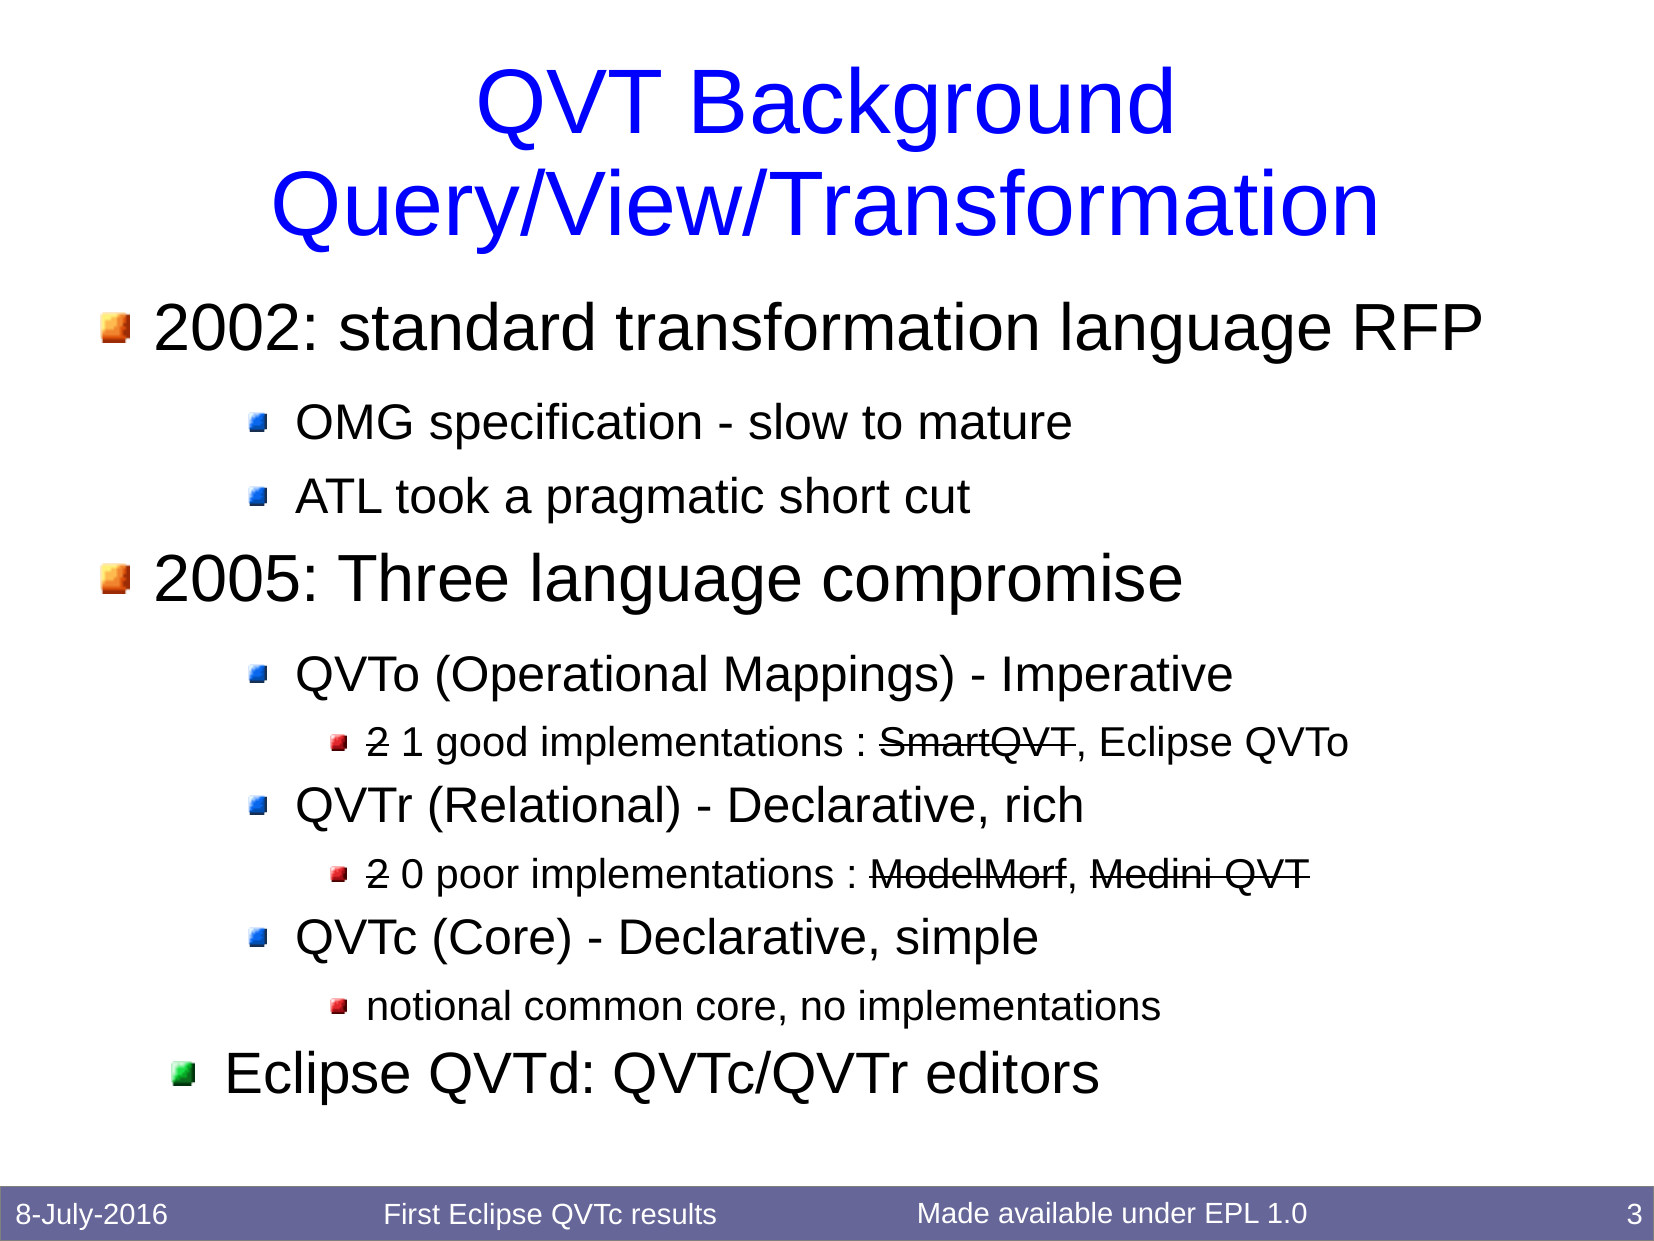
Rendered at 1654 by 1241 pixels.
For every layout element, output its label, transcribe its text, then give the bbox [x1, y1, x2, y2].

list 2002: standard transformation language RFP OMG specification - slow to mature ATL took a pragmatic short cut 2005: Three language compromise QVTo (Operational Mappings) - Imperative 2 1 good implementations : SmartQVT, Eclipse QVTo QVTr (Relational) - Declarative, rich 2 0 poor implementations : ModelMorf, Medini QVT QVTc (Core) - Declarative, simple notional common core, no implementations Eclipse QVTd: QVTc/QVTr editors [82, 290, 1571, 1109]
title QVT Background Query/View/Transformation [82, 49, 1571, 257]
